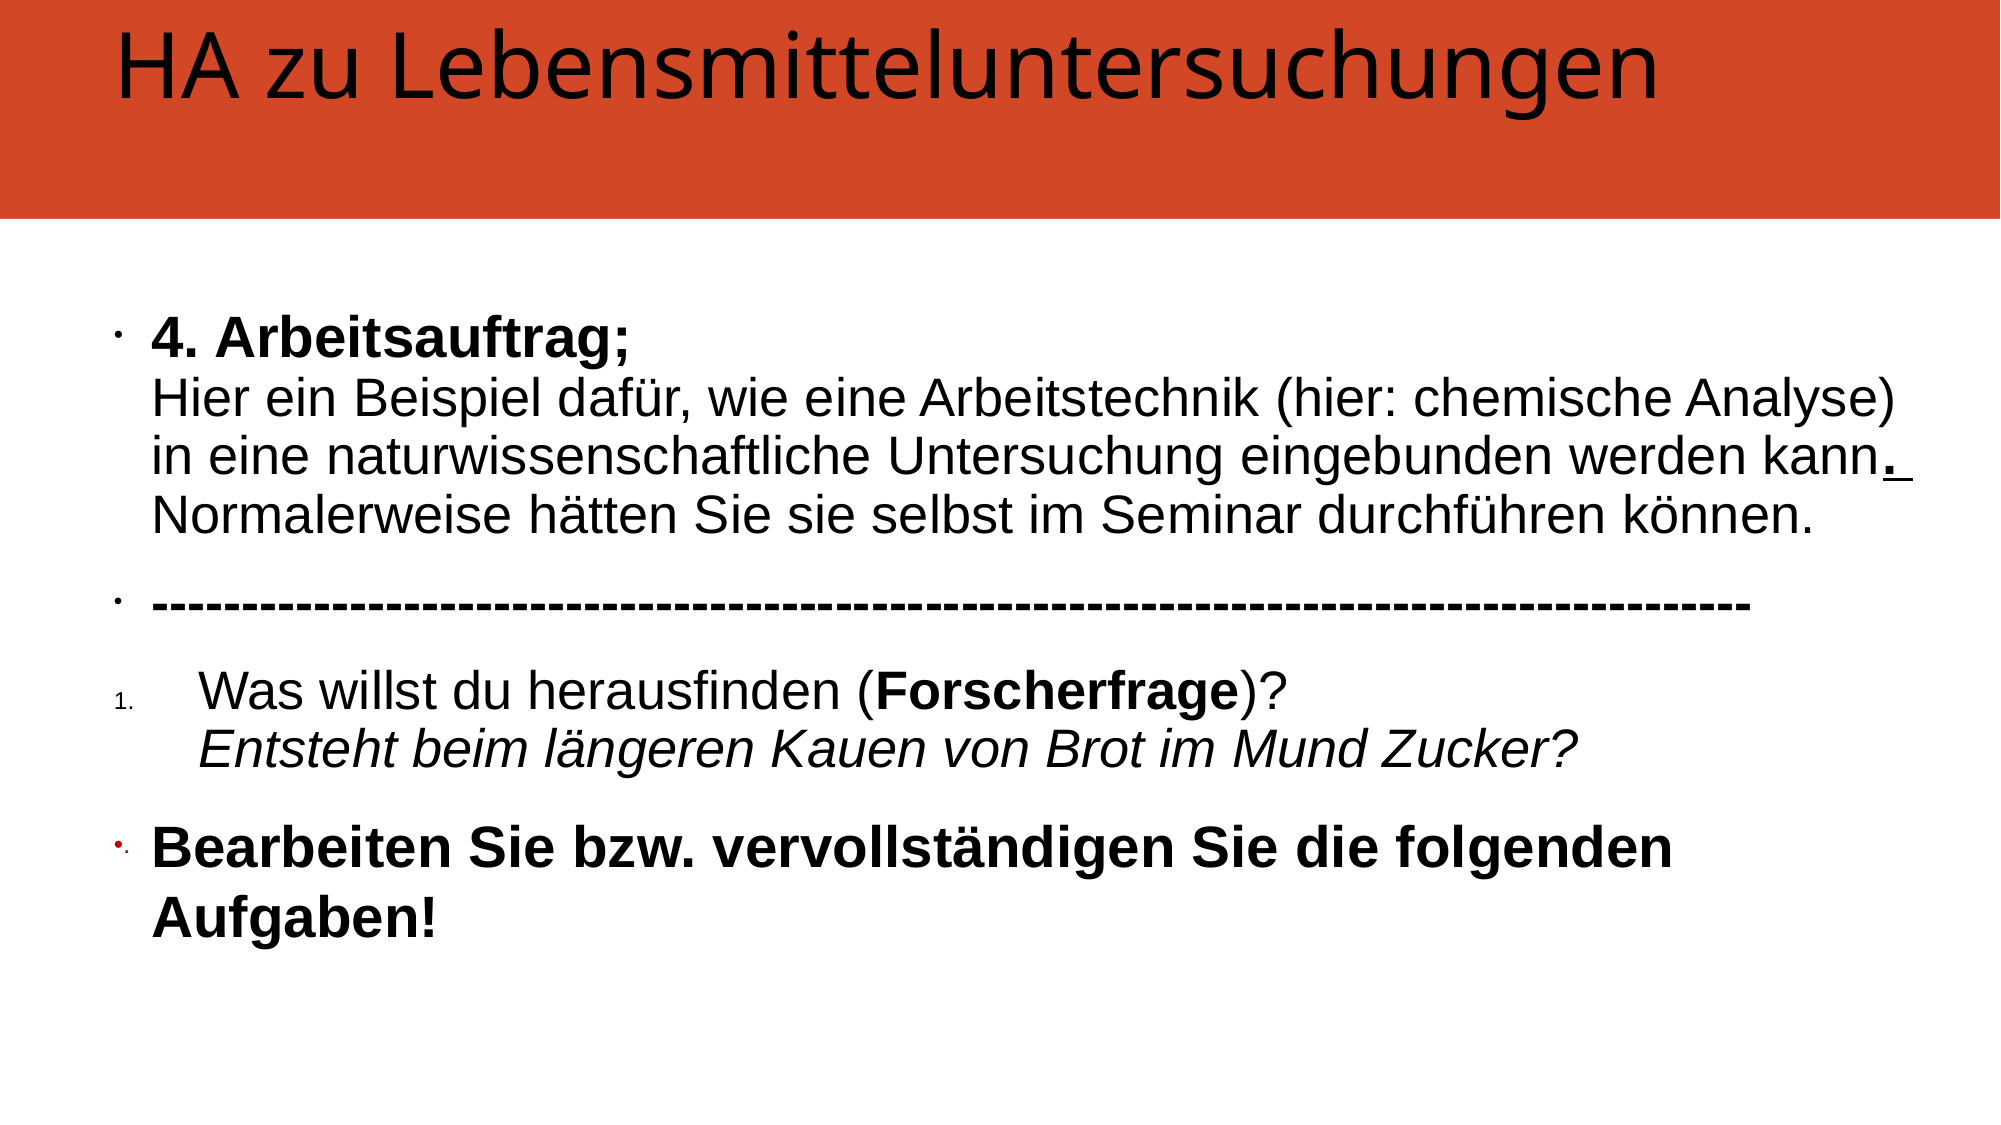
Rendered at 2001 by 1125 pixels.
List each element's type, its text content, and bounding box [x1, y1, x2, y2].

title HA zu Lebensmitteluntersuchungen [99, 0, 1863, 199]
list 4. Arbeitsauftrag; Hier ein Beispiel dafür, wie eine Arbeitstechnik (hier: chemische Analyse) in eine naturwissenschaftliche Untersuchung eingebunden werden kann. Normalerweise hätten Sie sie selbst im Seminar durchführen können. ----------------------------------------------------------------------------------------- Was willst du herausfinden (Forscherfrage)? Entsteht beim längeren Kauen von Brot im Mund Zucker? Bearbeiten Sie bzw. vervollständigen Sie die folgenden Aufgaben! [99, 299, 1941, 1089]
